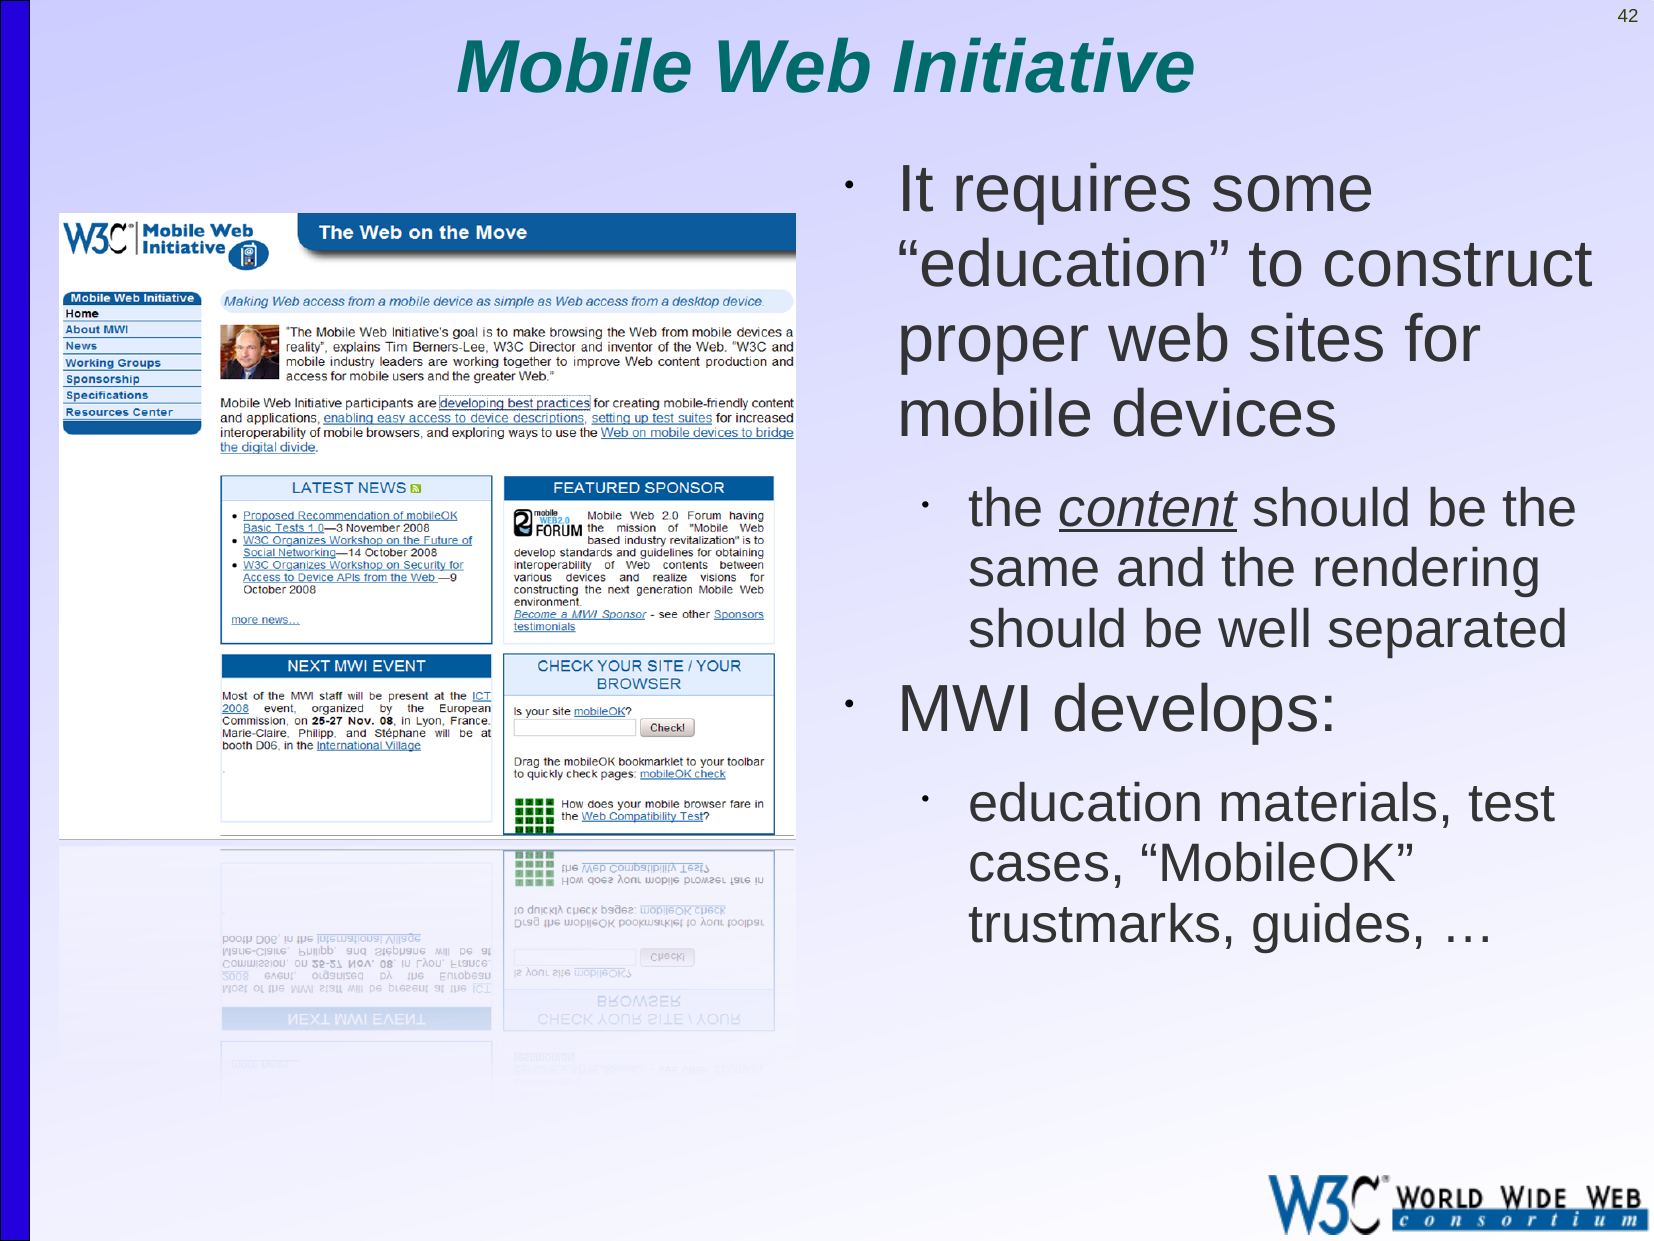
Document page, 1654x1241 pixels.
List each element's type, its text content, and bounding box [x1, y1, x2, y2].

picture [1263, 1175, 1654, 1235]
list It requires some “education” to construct proper web sites for mobile devices the content should be the same and the rendering should be well separated MWI develops: education materials, test cases, “MobileOK” trustmarks, guides, … [826, 151, 1648, 1123]
picture [56, 212, 798, 1241]
title Mobile Web Initiative [0, 13, 1654, 117]
